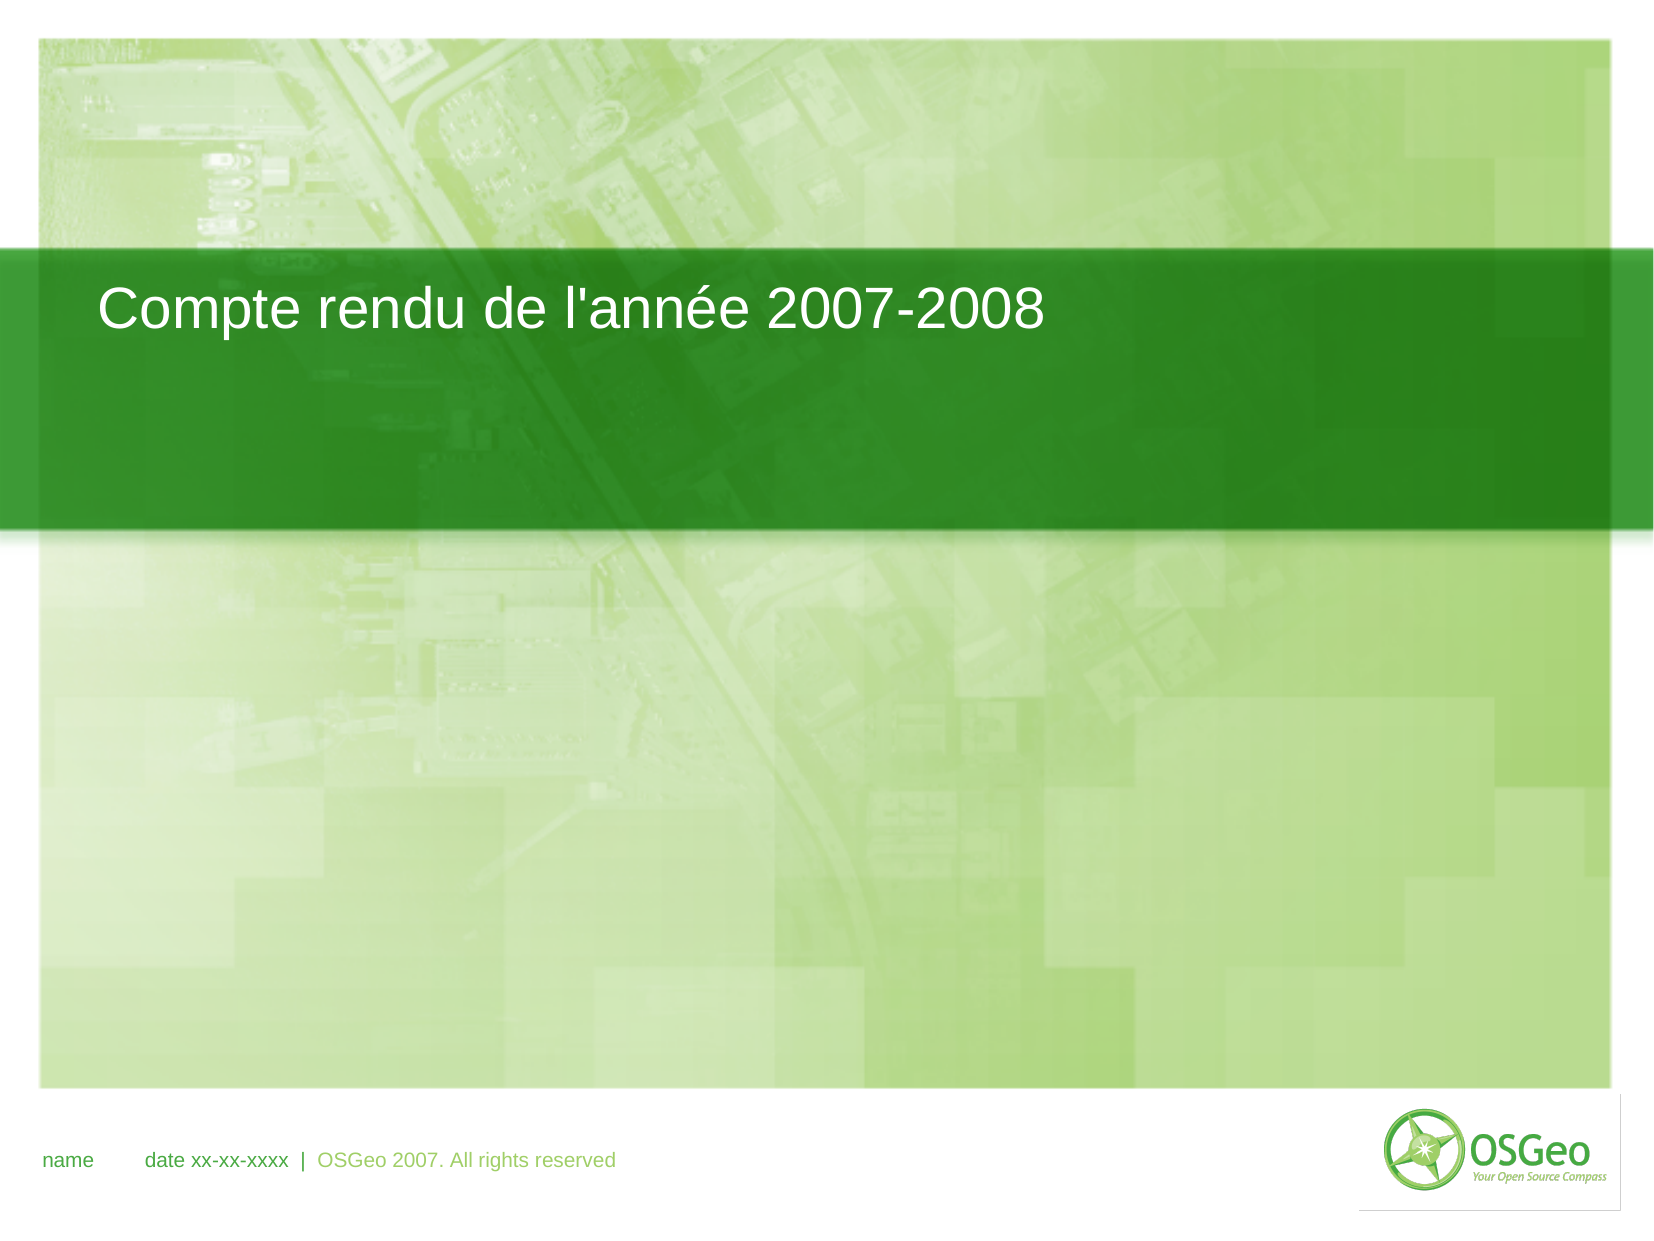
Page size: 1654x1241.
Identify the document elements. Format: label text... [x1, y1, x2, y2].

picture [0, 1, 1654, 1241]
text_box Compte rendu de l'année 2007-2008 [82, 268, 1530, 476]
